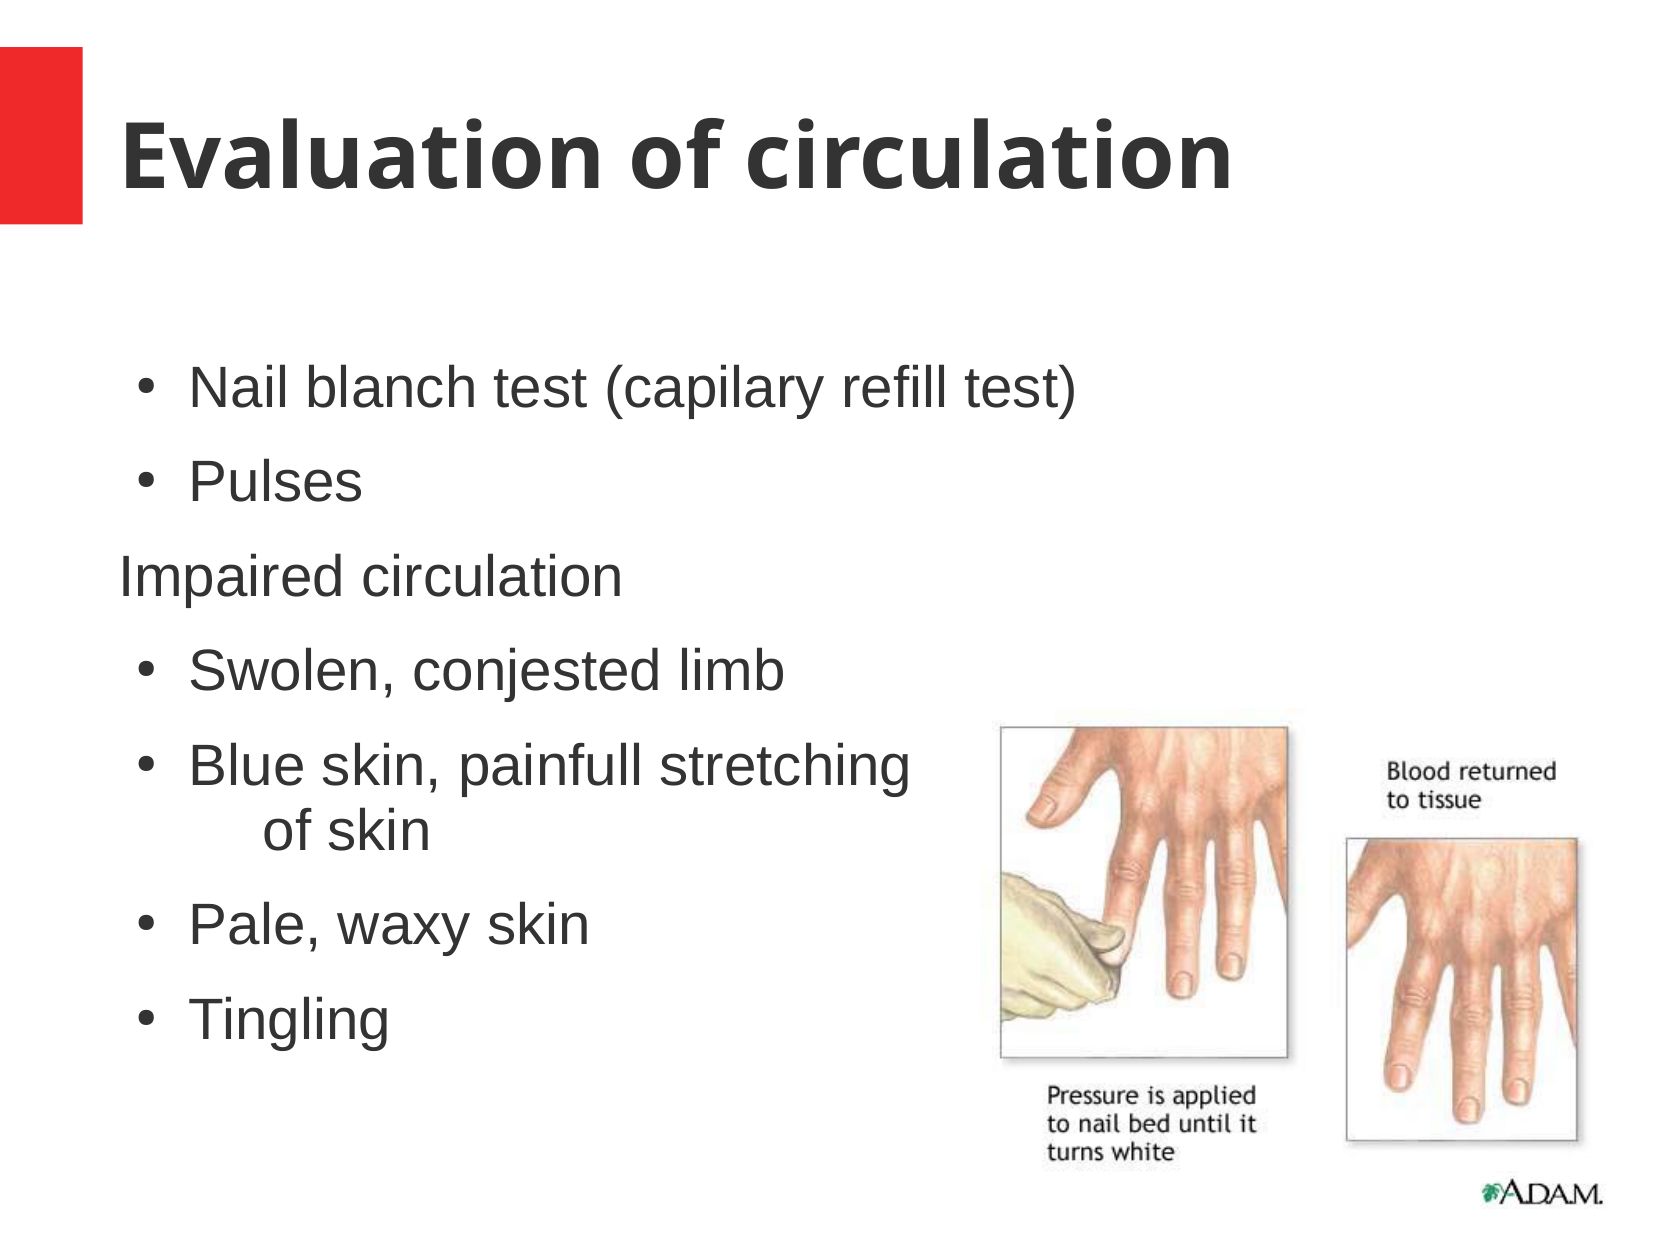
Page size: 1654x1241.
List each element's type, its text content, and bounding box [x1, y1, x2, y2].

title Evaluation of circulation [118, 49, 1571, 257]
list Nail blanch test (capilary refill test) Pulses Impaired circulation Swolen, conjested limb Blue skin, painfull stretching of skin Pale, waxy skin Tingling [118, 354, 1536, 1074]
picture [980, 708, 1606, 1209]
